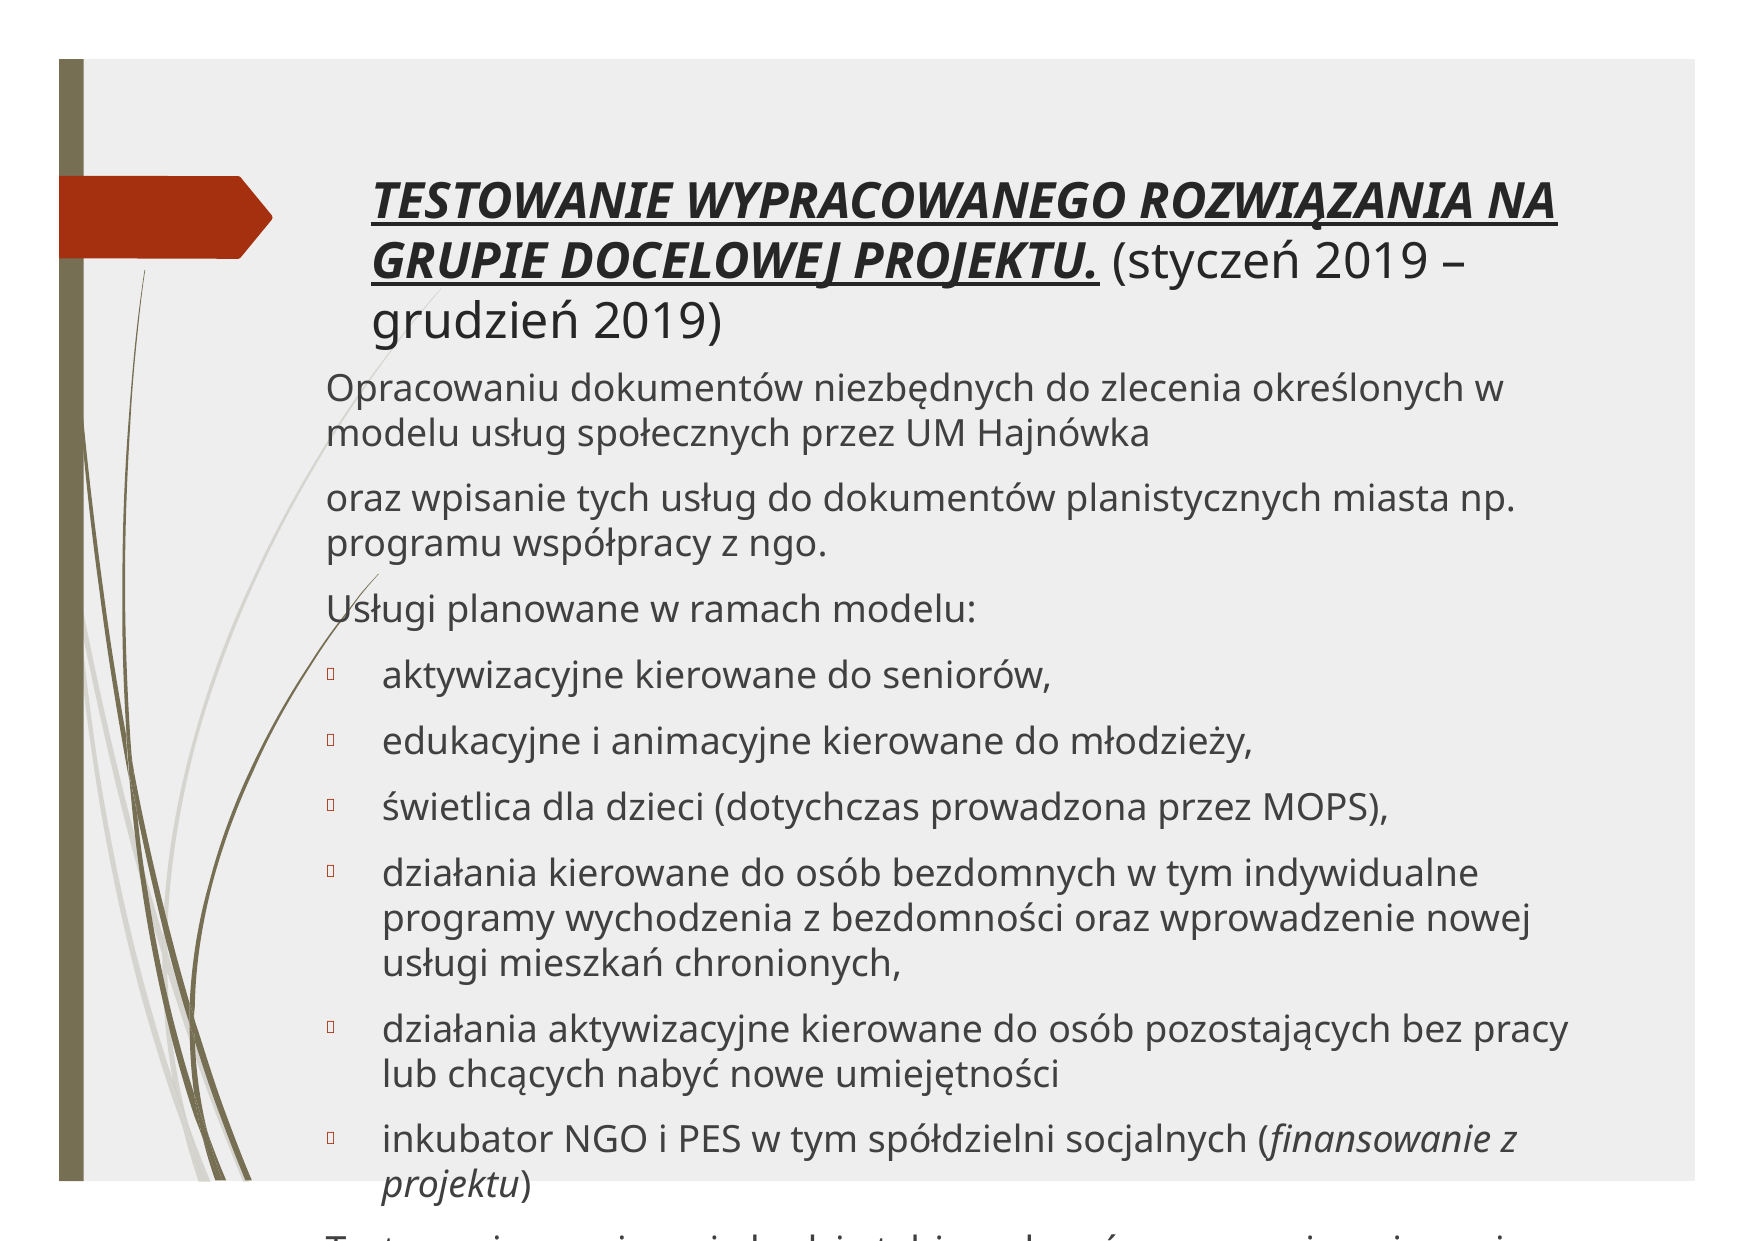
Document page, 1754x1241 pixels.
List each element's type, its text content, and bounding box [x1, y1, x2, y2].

list Opracowaniu dokumentów niezbędnych do zlecenia określonych w modelu usług społecznych przez UM Hajnówka oraz wpisanie tych usług do dokumentów planistycznych miasta np. programu współpracy z ngo. Usługi planowane w ramach modelu: aktywizacyjne kierowane do seniorów, edukacyjne i animacyjne kierowane do młodzieży, świetlica dla dzieci (dotychczas prowadzona przez MOPS), działania kierowane do osób bezdomnych w tym indywidualne programy wychodzenia z bezdomności oraz wprowadzenie nowej usługi mieszkań chronionych, działania aktywizacyjne kierowane do osób pozostających bez pracy lub chcących nabyć nowe umiejętności inkubator NGO i PES w tym spółdzielni socjalnych (finansowanie z projektu) Testowanie rozwiązania będzie także polegać na wsparciu animacyjnym i doradczym tworzonego Konsorcjum PES/konsorcjów PES tak aby mogły wziąć udział w procedurze zlecenia. [310, 356, 1603, 1057]
title TESTOWANIE WYPRACOWANEGO ROZWIĄZANIA NA GRUPIE DOCELOWEJ PROJEKTU. (styczeń 2019 – grudzień 2019) [356, 161, 1603, 356]
